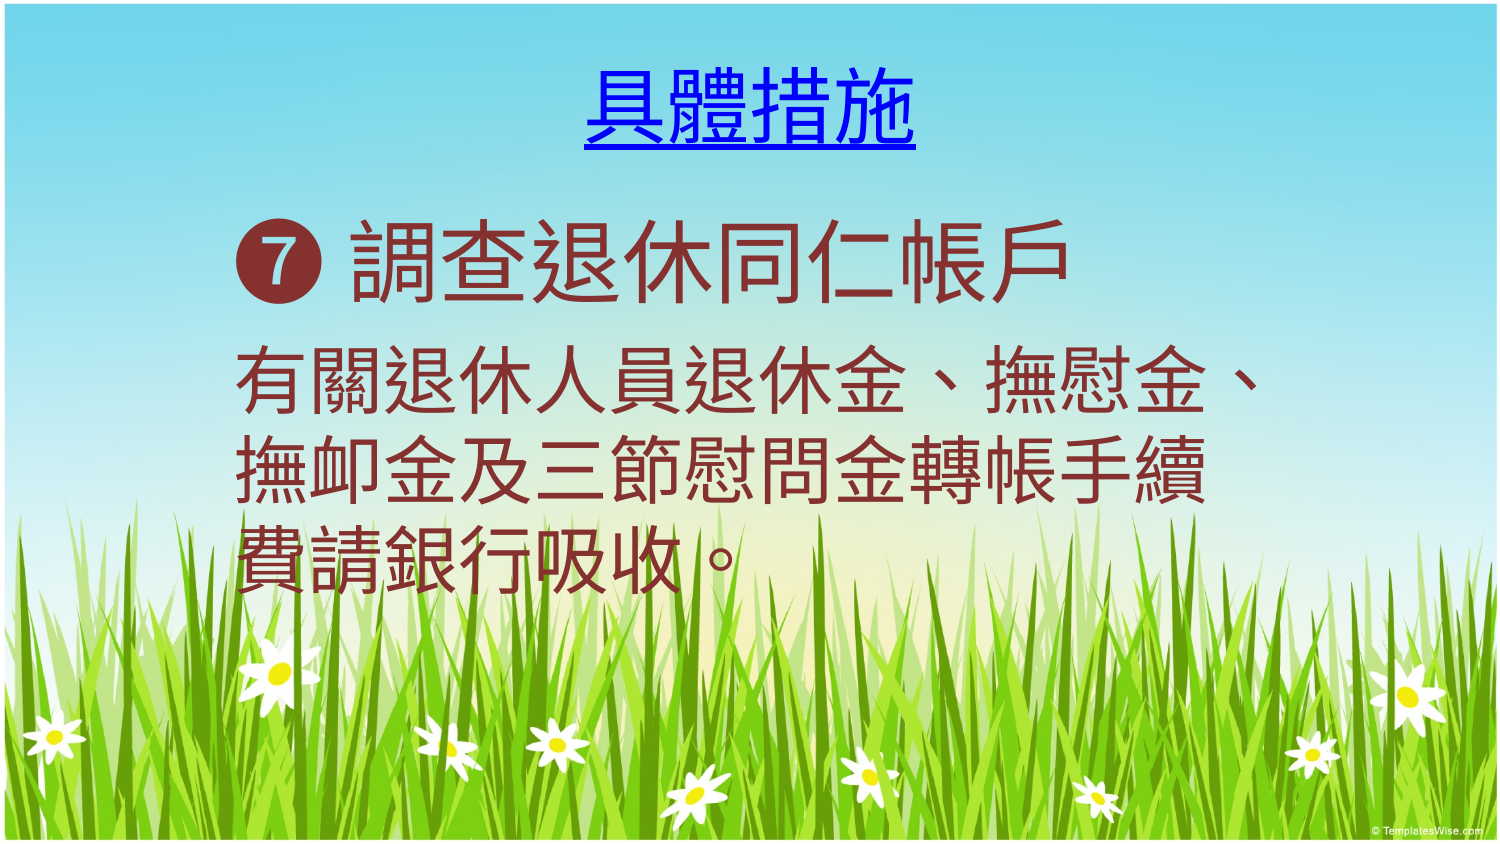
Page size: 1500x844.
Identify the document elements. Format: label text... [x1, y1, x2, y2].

title 具體措施 [75, 33, 1426, 175]
list ❼調查退休同仁帳戶 有關退休人員退休金、撫慰金、撫卹金及三節慰問金轉帳手續費請銀行吸收。 [218, 196, 1282, 754]
picture [0, 0, 1500, 844]
